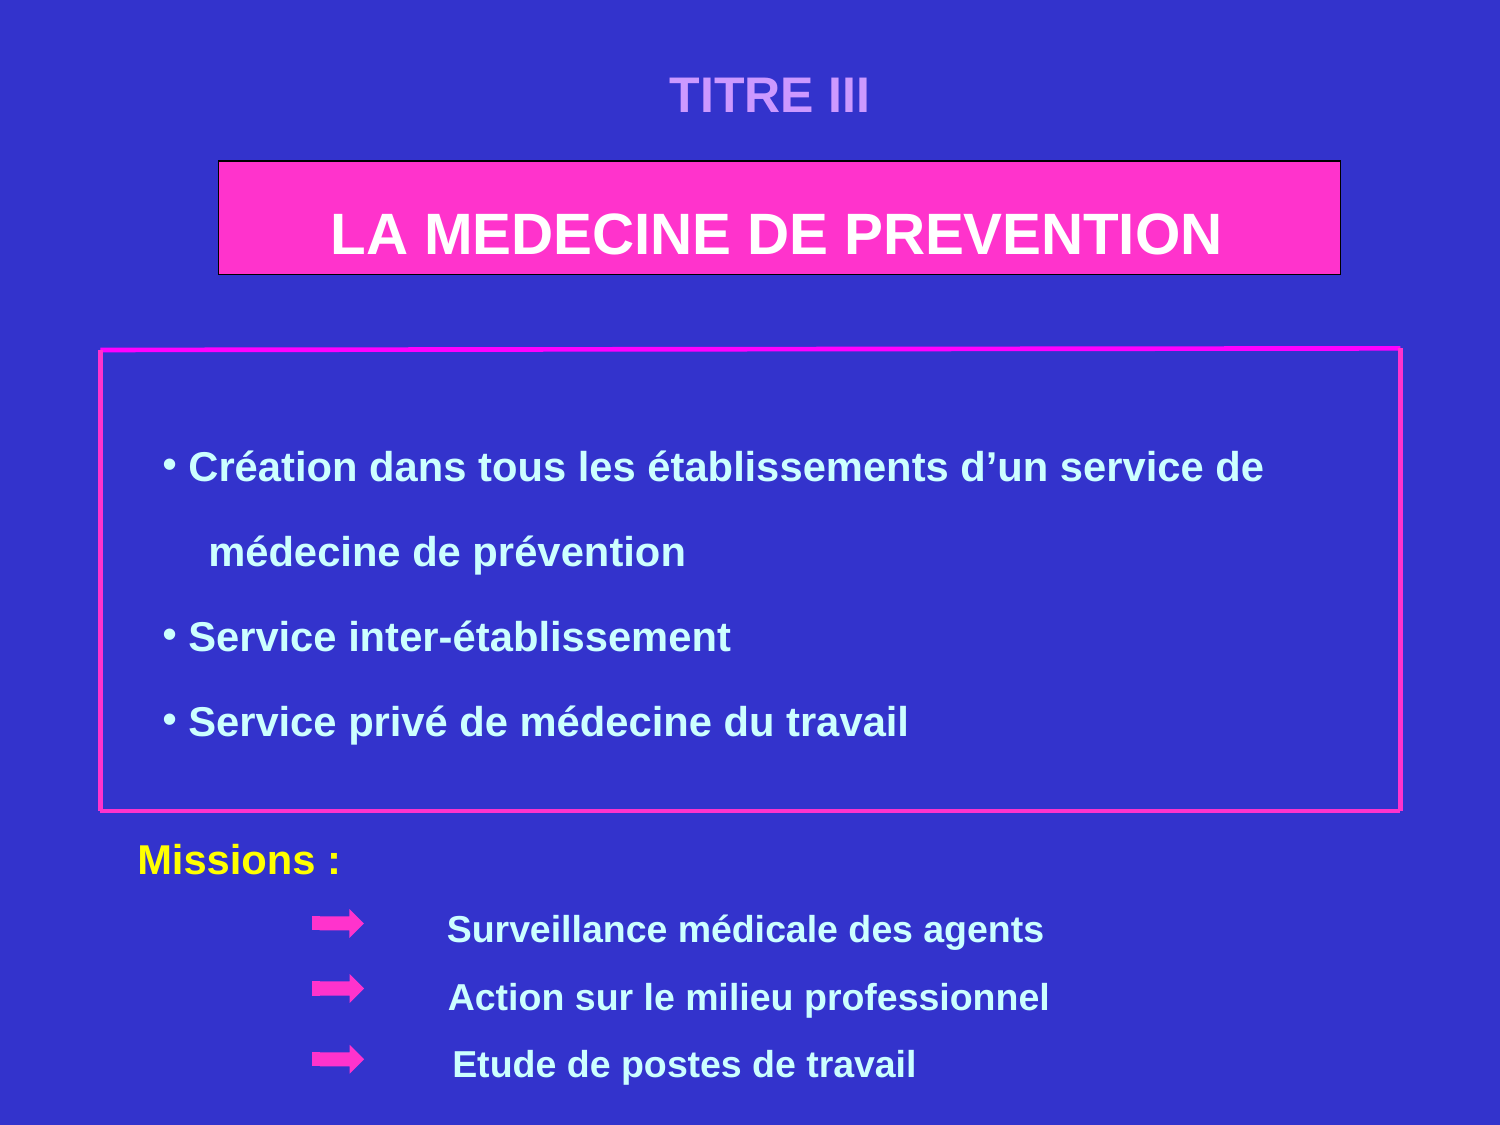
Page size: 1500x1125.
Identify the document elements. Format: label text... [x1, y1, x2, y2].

text_box Missions : Surveillance médicale des agents Action sur le milieu professionnel Etude de postes de travail [122, 825, 1076, 1094]
text_box [320, 1046, 364, 1072]
text_box [320, 976, 364, 1002]
text_box [320, 910, 363, 937]
text_box Création dans tous les établissements d’un service de médecine de prévention Service inter-établissement Service privé de médecine du travail [147, 397, 1336, 753]
text_box TITRE III [655, 54, 900, 131]
text_box LA MEDECINE DE PREVENTION [218, 160, 1341, 275]
